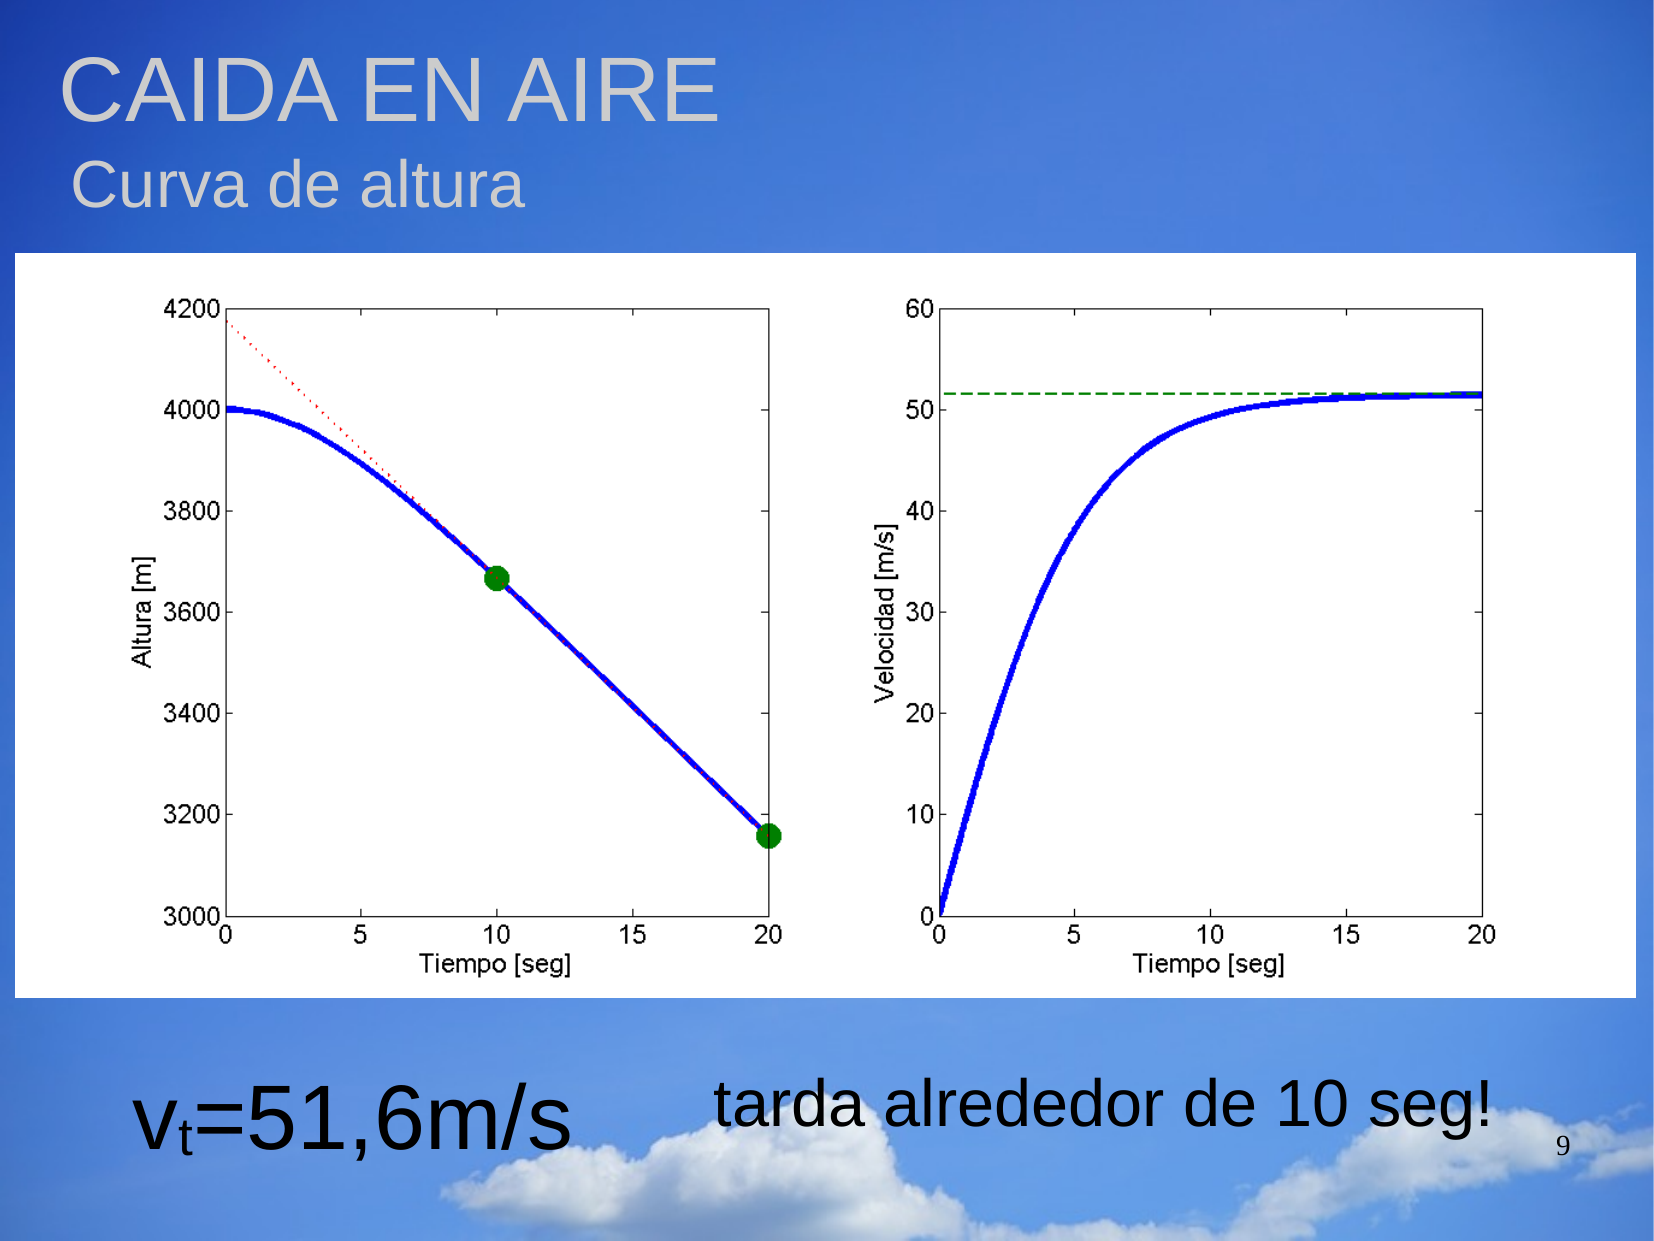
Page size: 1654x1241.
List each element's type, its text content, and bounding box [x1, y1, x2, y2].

text_box tarda alrededor de 10 seg! [685, 1028, 1524, 1178]
title Curva de altura [70, 132, 638, 237]
text_box vt=51,6m/s [0, 1051, 731, 1184]
title CAIDA EN AIRE [59, 37, 1548, 142]
picture [0, 0, 1654, 1241]
